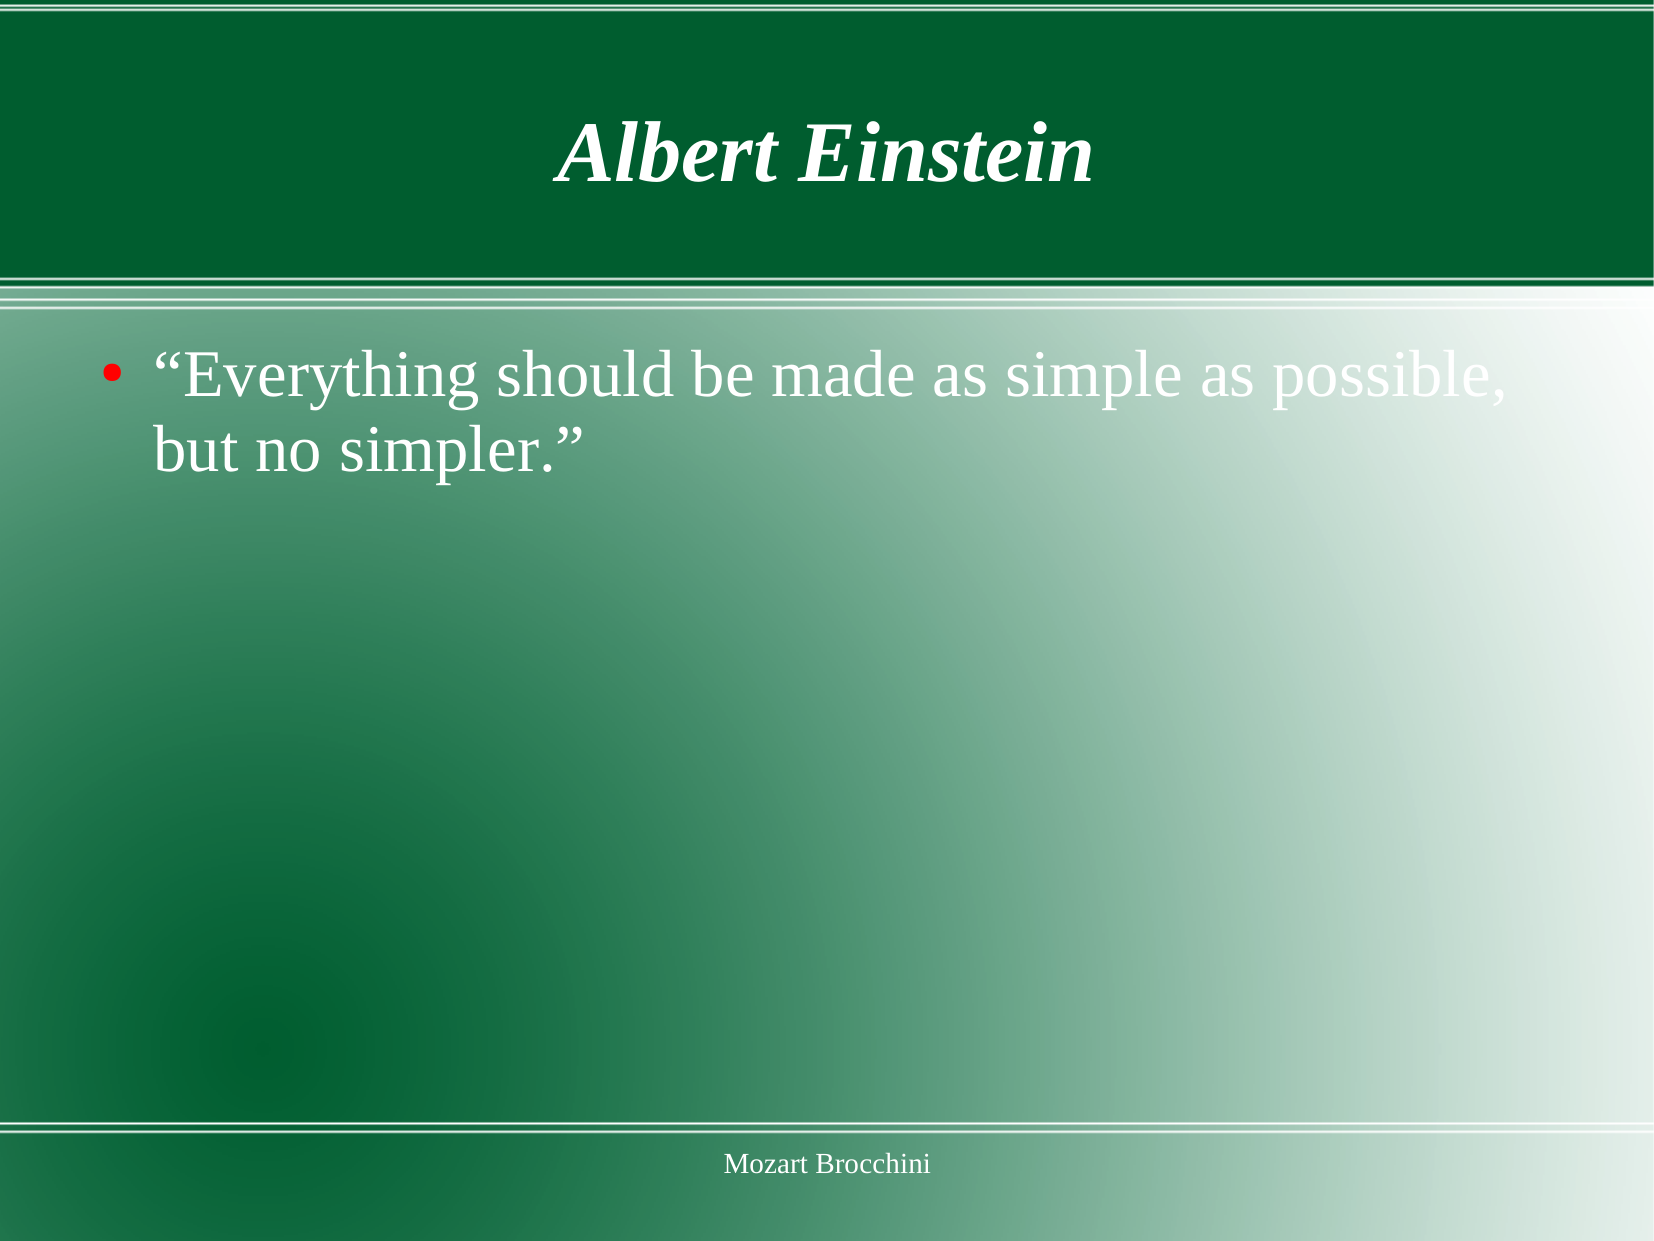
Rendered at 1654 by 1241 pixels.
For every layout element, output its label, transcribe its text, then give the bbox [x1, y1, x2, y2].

title Albert Einstein [82, 49, 1571, 257]
picture [0, 0, 1654, 1241]
list “Everything should be made as simple as possible, but no simpler.” [82, 337, 1571, 1052]
